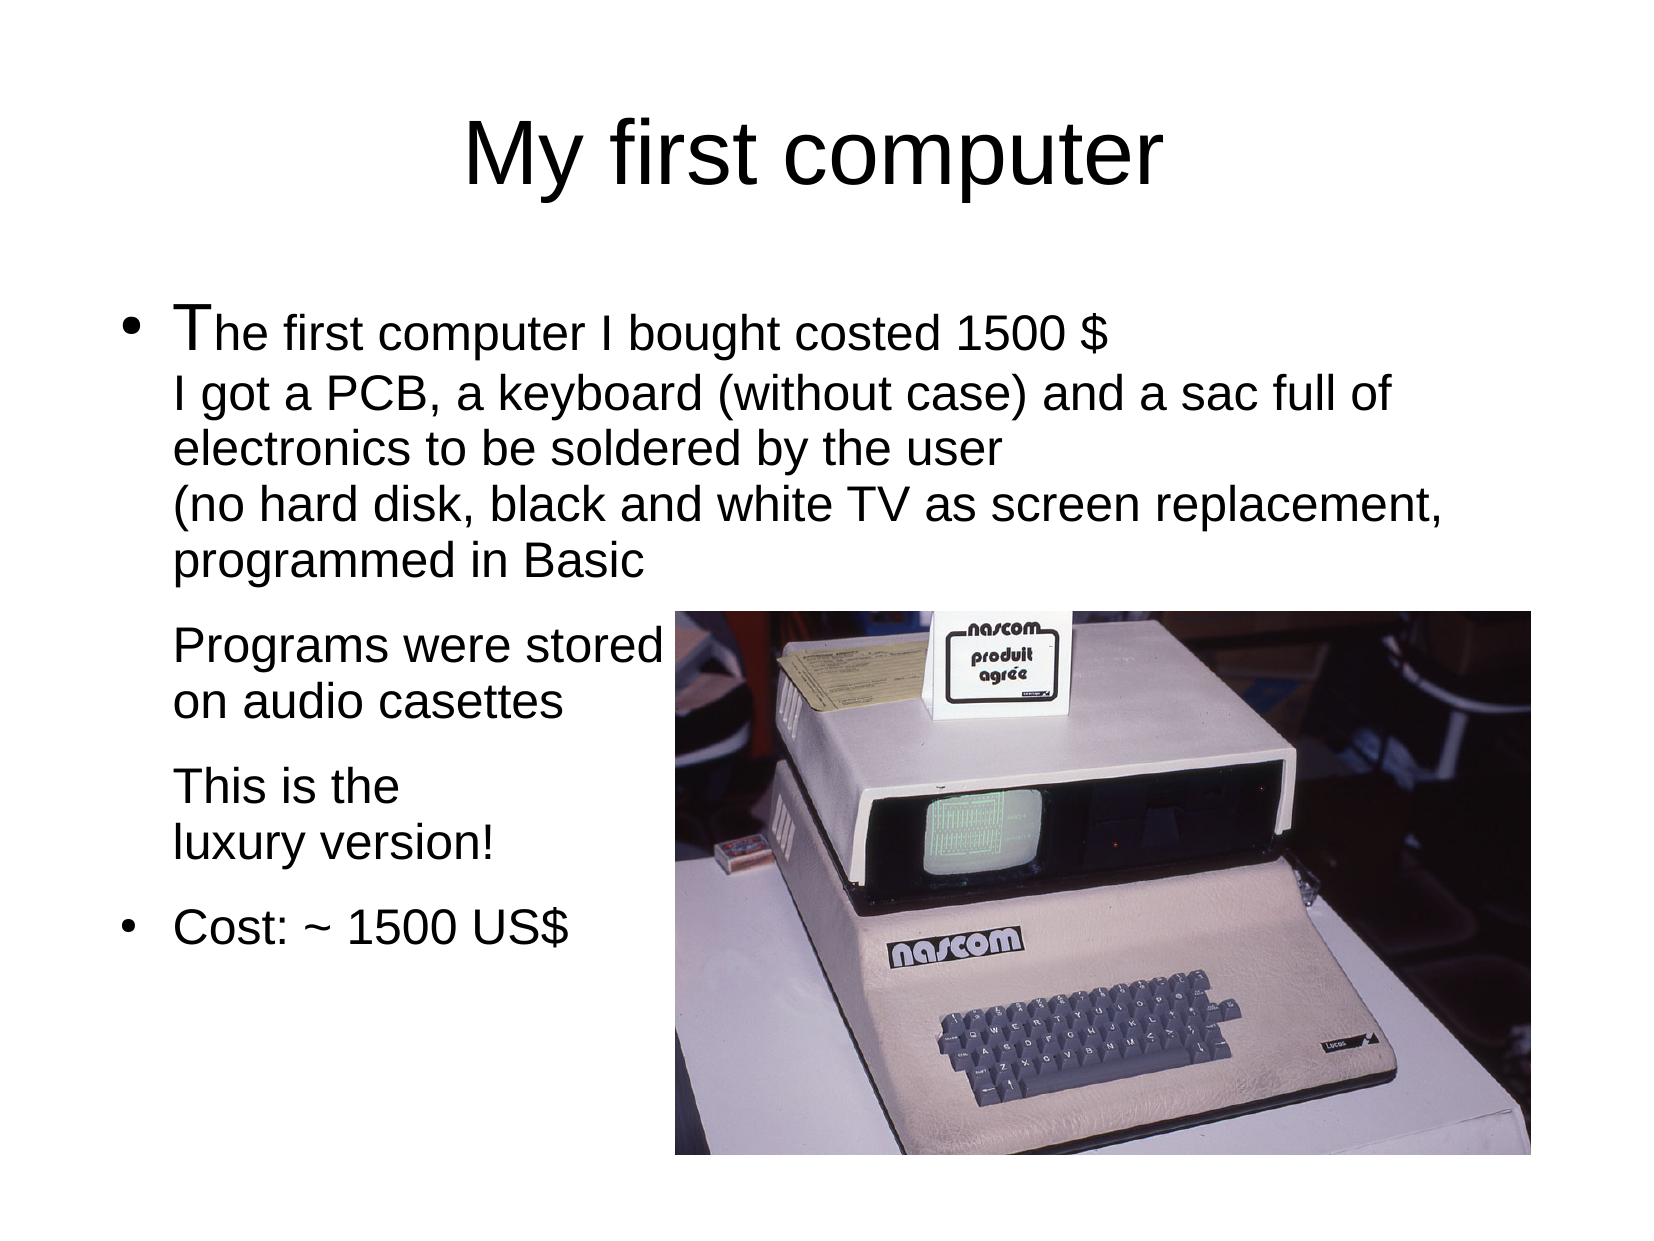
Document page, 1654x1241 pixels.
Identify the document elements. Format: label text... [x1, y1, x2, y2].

picture [675, 611, 1531, 1155]
title My first computer [82, 49, 1571, 257]
list The first computer I bought costed 1500 $ I got a PCB, a keyboard (without case) and a sac full of electronics to be soldered by the user (no hard disk, black and white TV as screen replacement, programmed in Basic Programs were stored on audio casettes This is the luxury version! Cost: ~ 1500 US$ [101, 290, 1591, 1010]
